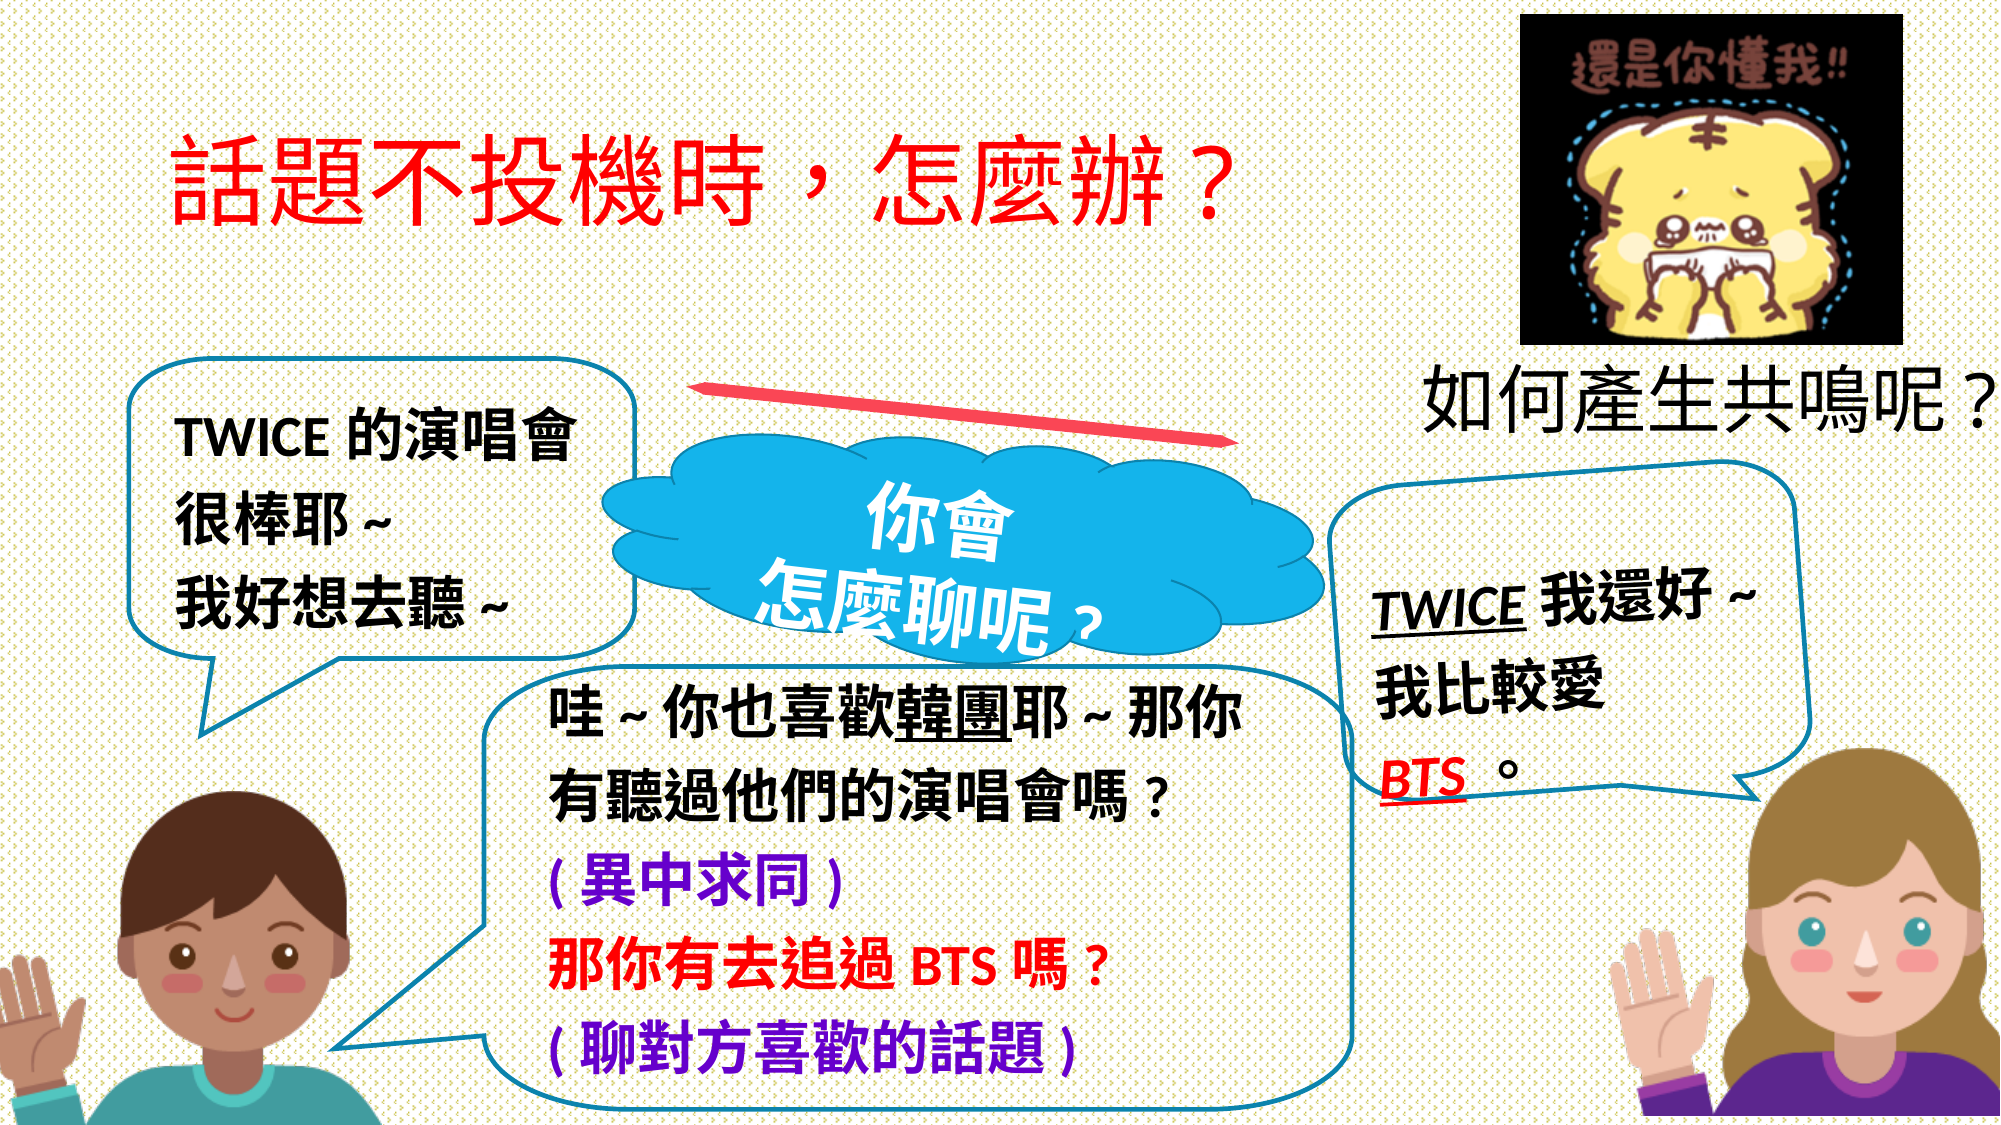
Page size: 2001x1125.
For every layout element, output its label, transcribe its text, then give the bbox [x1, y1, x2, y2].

picture [1610, 748, 2000, 1116]
text_box 如何產生共鳴呢? [1406, 344, 2000, 451]
picture [0, 791, 382, 1125]
picture [345, 1014, 382, 1045]
text_box 話題不投機時，怎麼辦? [153, 111, 1478, 293]
text_box 你會 怎麼聊呢? [602, 434, 1324, 653]
picture [1520, 14, 1903, 345]
text_box TWICE的演唱會很棒耶~ 我好想去聽~ [160, 376, 604, 641]
text_box 你會 怎麼聊呢? [1019, 597, 1041, 606]
picture [1610, 748, 1795, 795]
text_box 哇~你也喜歡韓團耶~那你有聽過他們的演唱會嗎? (異中求同) 那你有去追過BTS嗎? (聊對方喜歡的話題) [532, 653, 1261, 1125]
text_box TWICE我還好~ 我比較愛BTS。 [1352, 530, 1788, 731]
